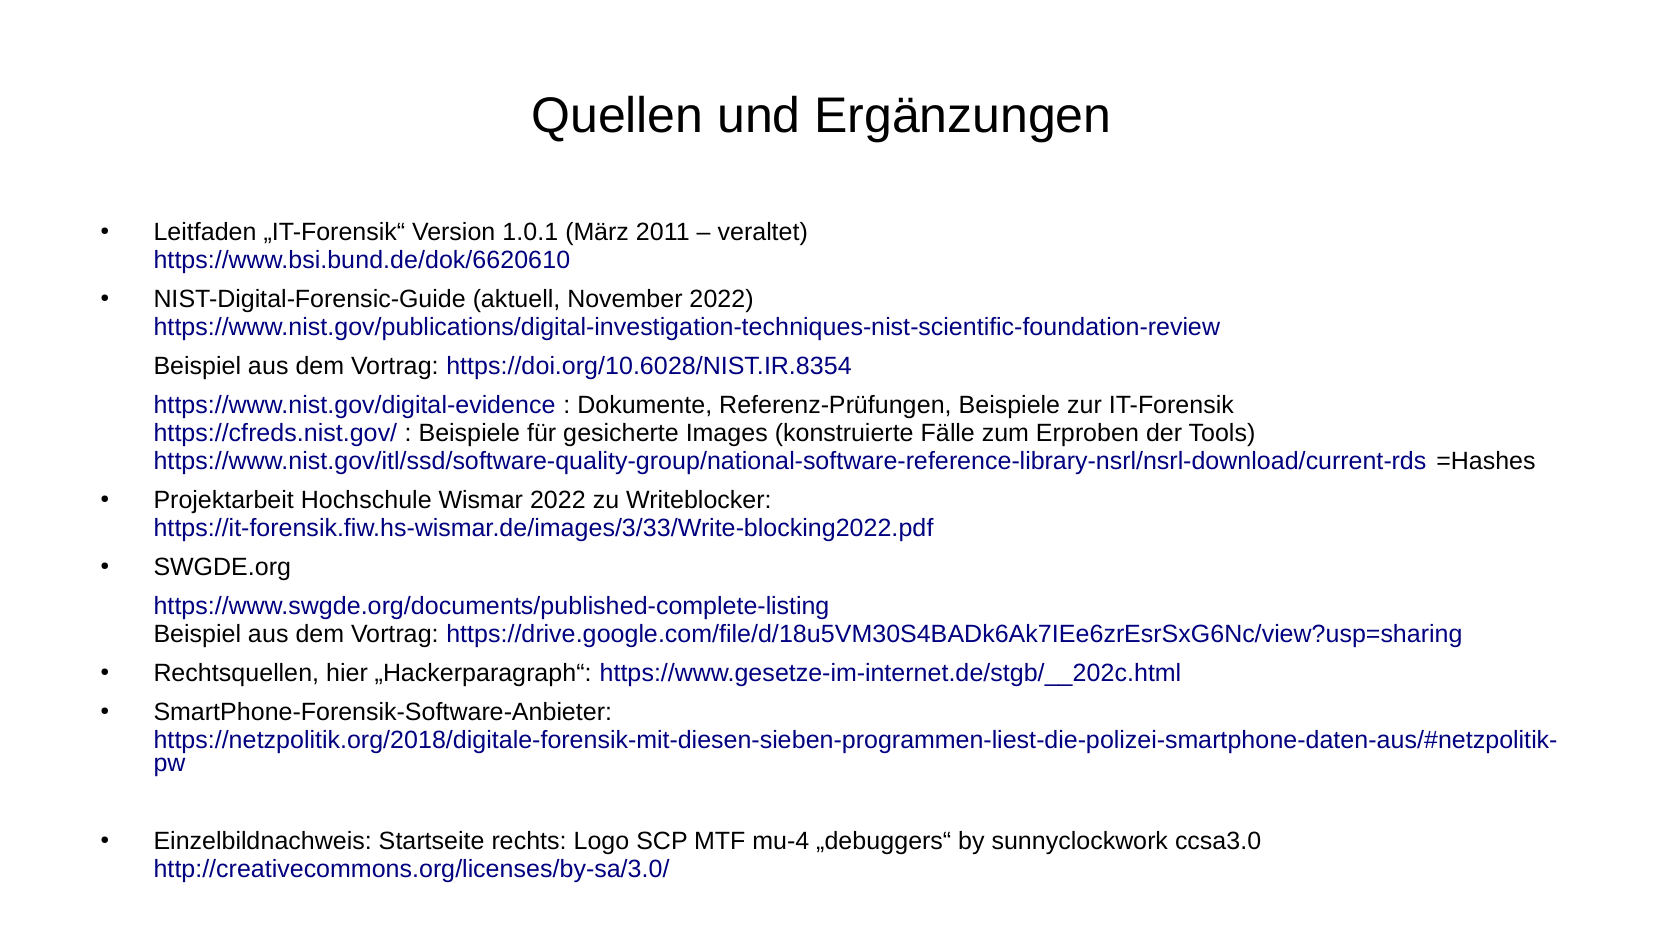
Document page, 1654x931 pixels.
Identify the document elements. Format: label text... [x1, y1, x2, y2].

list Leitfaden „IT-Forensik“ Version 1.0.1 (März 2011 – veraltet) https://www.bsi.bund.de/dok/6620610 NIST-Digital-Forensic-Guide (aktuell, November 2022) https://www.nist.gov/publications/digital-investigation-techniques-nist-scientific-foundation-review Beispiel aus dem Vortrag: https://doi.org/10.6028/NIST.IR.8354 https://www.nist.gov/digital-evidence : Dokumente, Referenz-Prüfungen, Beispiele zur IT-Forensik https://cfreds.nist.gov/ : Beispiele für gesicherte Images (konstruierte Fälle zum Erproben der Tools) https://www.nist.gov/itl/ssd/software-quality-group/national-software-reference-library-nsrl/nsrl-download/current-rds =Hashes Projektarbeit Hochschule Wismar 2022 zu Writeblocker: https://it-forensik.fiw.hs-wismar.de/images/3/33/Write-blocking2022.pdf SWGDE.org https://www.swgde.org/documents/published-complete-listing Beispiel aus dem Vortrag: https://drive.google.com/file/d/18u5VM30S4BADk6Ak7IEe6zrEsrSxG6Nc/view?usp=sharing Rechtsquellen, hier „Hackerparagraph“: https://www.gesetze-im-internet.de/stgb/__202c.html SmartPhone-Forensik-Software-Anbieter:https://netzpolitik.org/2018/digitale-forensik-mit-diesen-sieben-programmen-liest-die-polizei-smartphone-daten-aus/#netzpolitik-pw Einzelbildnachweis: Startseite rechts: Logo SCP MTF mu-4 „debuggers“ by sunnyclockwork ccsa3.0http://creativecommons.org/licenses/by-sa/3.0/ [82, 217, 1571, 899]
title Quellen und Ergänzungen [82, 37, 1571, 193]
